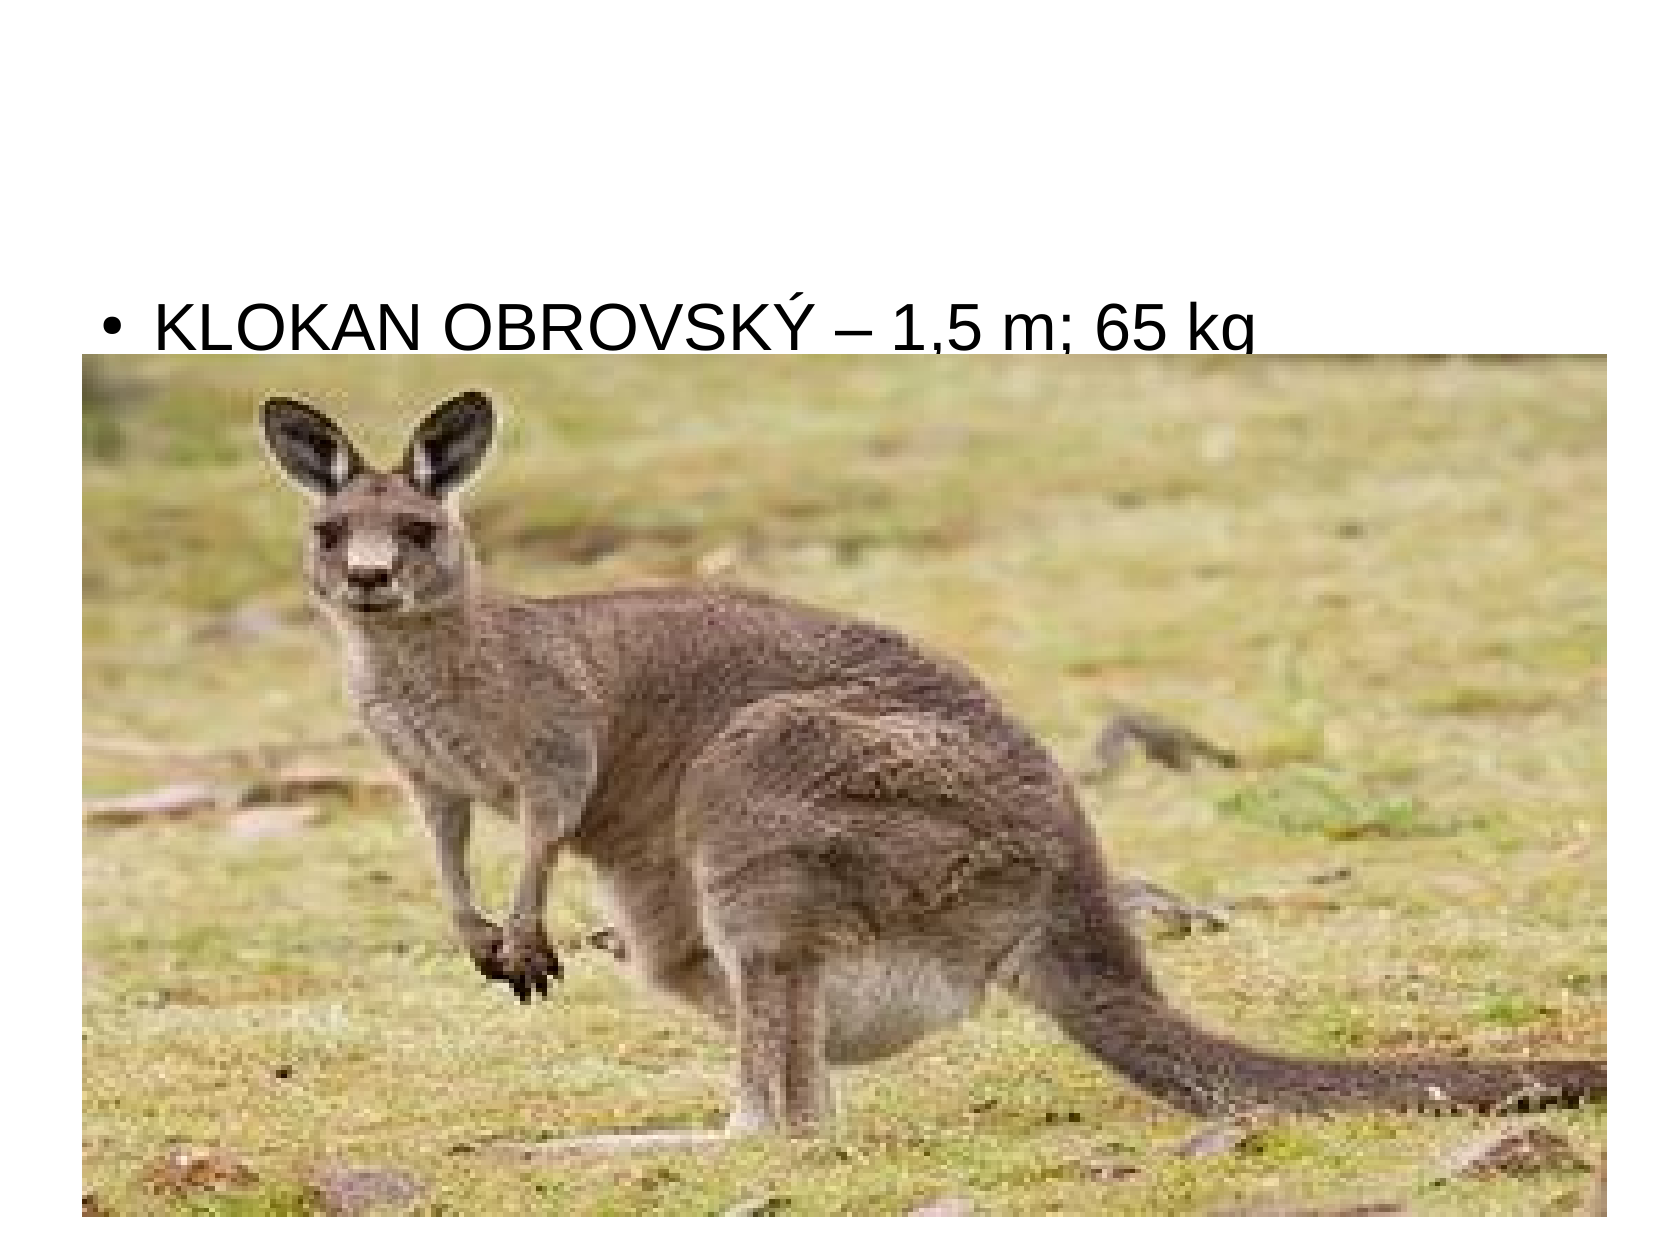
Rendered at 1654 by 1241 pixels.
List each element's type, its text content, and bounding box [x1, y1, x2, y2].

list KLOKAN OBROVSKÝ – 1,5 m; 65 kg [82, 290, 1571, 354]
picture [82, 354, 1607, 1217]
